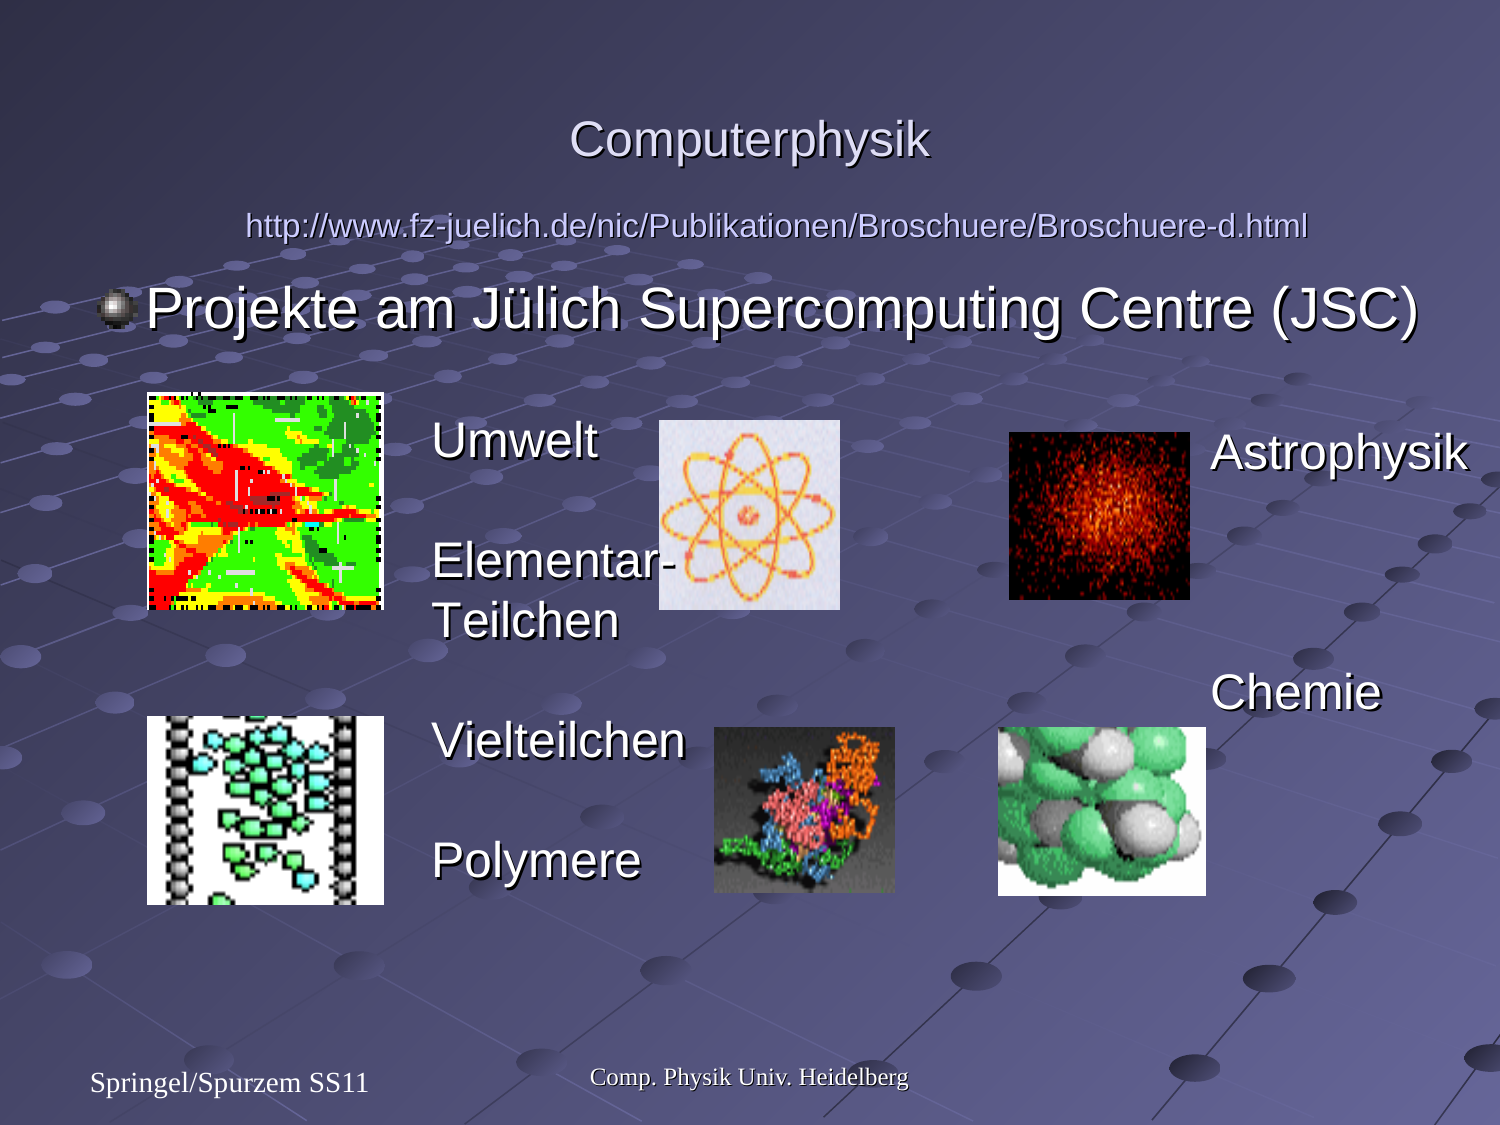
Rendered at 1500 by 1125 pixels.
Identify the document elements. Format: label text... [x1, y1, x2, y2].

picture [1009, 432, 1190, 600]
text_box Astrophysik Chemie [1195, 411, 1484, 728]
list Projekte am Jülich Supercomputing Centre (JSC)‏ [75, 262, 1500, 1007]
picture [147, 716, 384, 905]
text_box Umwelt Elementar- Teilchen Vielteilchen Polymere [416, 400, 702, 1016]
text_box http://www.fz-juelich.de/nic/Publikationen/Broschuere/Broschuere-d.html [230, 233, 1326, 292]
picture [998, 727, 1206, 896]
picture [714, 727, 895, 893]
title Computerphysik [75, 45, 1426, 233]
picture [702, 420, 840, 610]
picture [147, 392, 384, 610]
